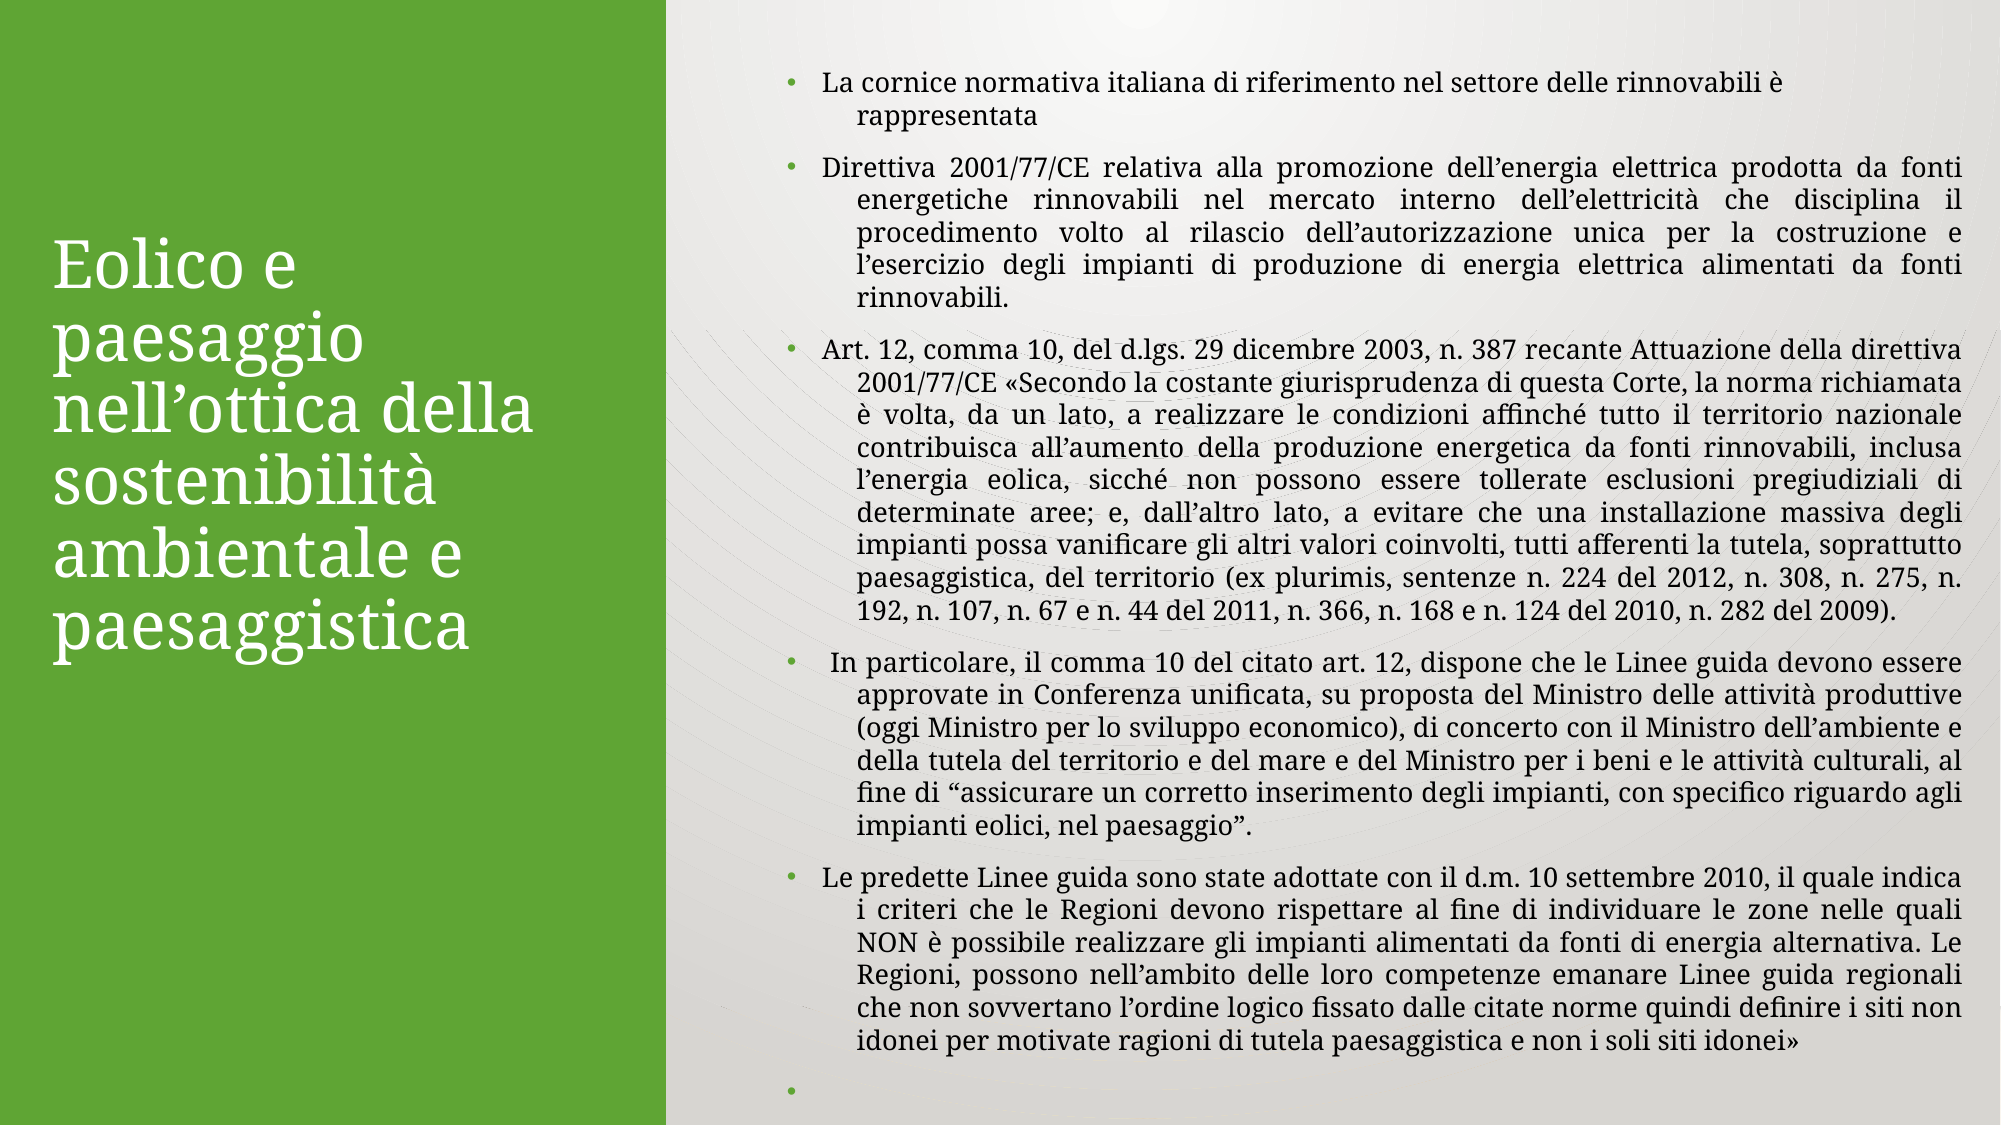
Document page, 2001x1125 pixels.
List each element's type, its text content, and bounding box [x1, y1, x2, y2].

list La cornice normativa italiana di riferimento nel settore delle rinnovabili è rappresentata Direttiva 2001/77/CE relativa alla promozione dell’energia elettrica prodotta da fonti energetiche rinnovabili nel mercato interno dell’elettricità che disciplina il procedimento volto al rilascio dell’autorizzazione unica per la costruzione e l’esercizio degli impianti di produzione di energia elettrica alimentati da fonti rinnovabili. Art. 12, comma 10, del d.lgs. 29 dicembre 2003, n. 387 recante Attuazione della direttiva 2001/77/CE «Secondo la costante giurisprudenza di questa Corte, la norma richiamata è volta, da un lato, a realizzare le condizioni affinché tutto il territorio nazionale contribuisca all’aumento della produzione energetica da fonti rinnovabili, inclusa l’energia eolica, sicché non possono essere tollerate esclusioni pregiudiziali di determinate aree; e, dall’altro lato, a evitare che una installazione massiva degli impianti possa vanificare gli altri valori coinvolti, tutti afferenti la tutela, soprattutto paesaggistica, del territorio (ex plurimis, sentenze n. 224 del 2012, n. 308, n. 275, n. 192, n. 107, n. 67 e n. 44 del 2011, n. 366, n. 168 e n. 124 del 2010, n. 282 del 2009). In particolare, il comma 10 del citato art. 12, dispone che le Linee guida devono essere approvate in Conferenza unificata, su proposta del Ministro delle attività produttive (oggi Ministro per lo sviluppo economico), di concerto con il Ministro dell’ambiente e della tutela del territorio e del mare e del Ministro per i beni e le attività culturali, al fine di “assicurare un corretto inserimento degli impianti, con specifico riguardo agli impianti eolici, nel paesaggio”. Le predette Linee guida sono state adottate con il d.m. 10 settembre 2010, il quale indica i criteri che le Regioni devono rispettare al fine di individuare le zone nelle quali NON è possibile realizzare gli impianti alimentati da fonti di energia alternativa. Le Regioni, possono nell’ambito delle loro competenze emanare Linee guida regionali che non sovvertano l’ordine logico fissato dalle citate norme quindi definire i siti non idonei per motivate ragioni di tutela paesaggistica e non i soli siti idonei» [771, 57, 1979, 1093]
title Eolico e paesaggio nell’ottica della sostenibilità ambientale e paesaggistica [37, 79, 629, 1063]
text_box [0, 0, 2000, 1125]
